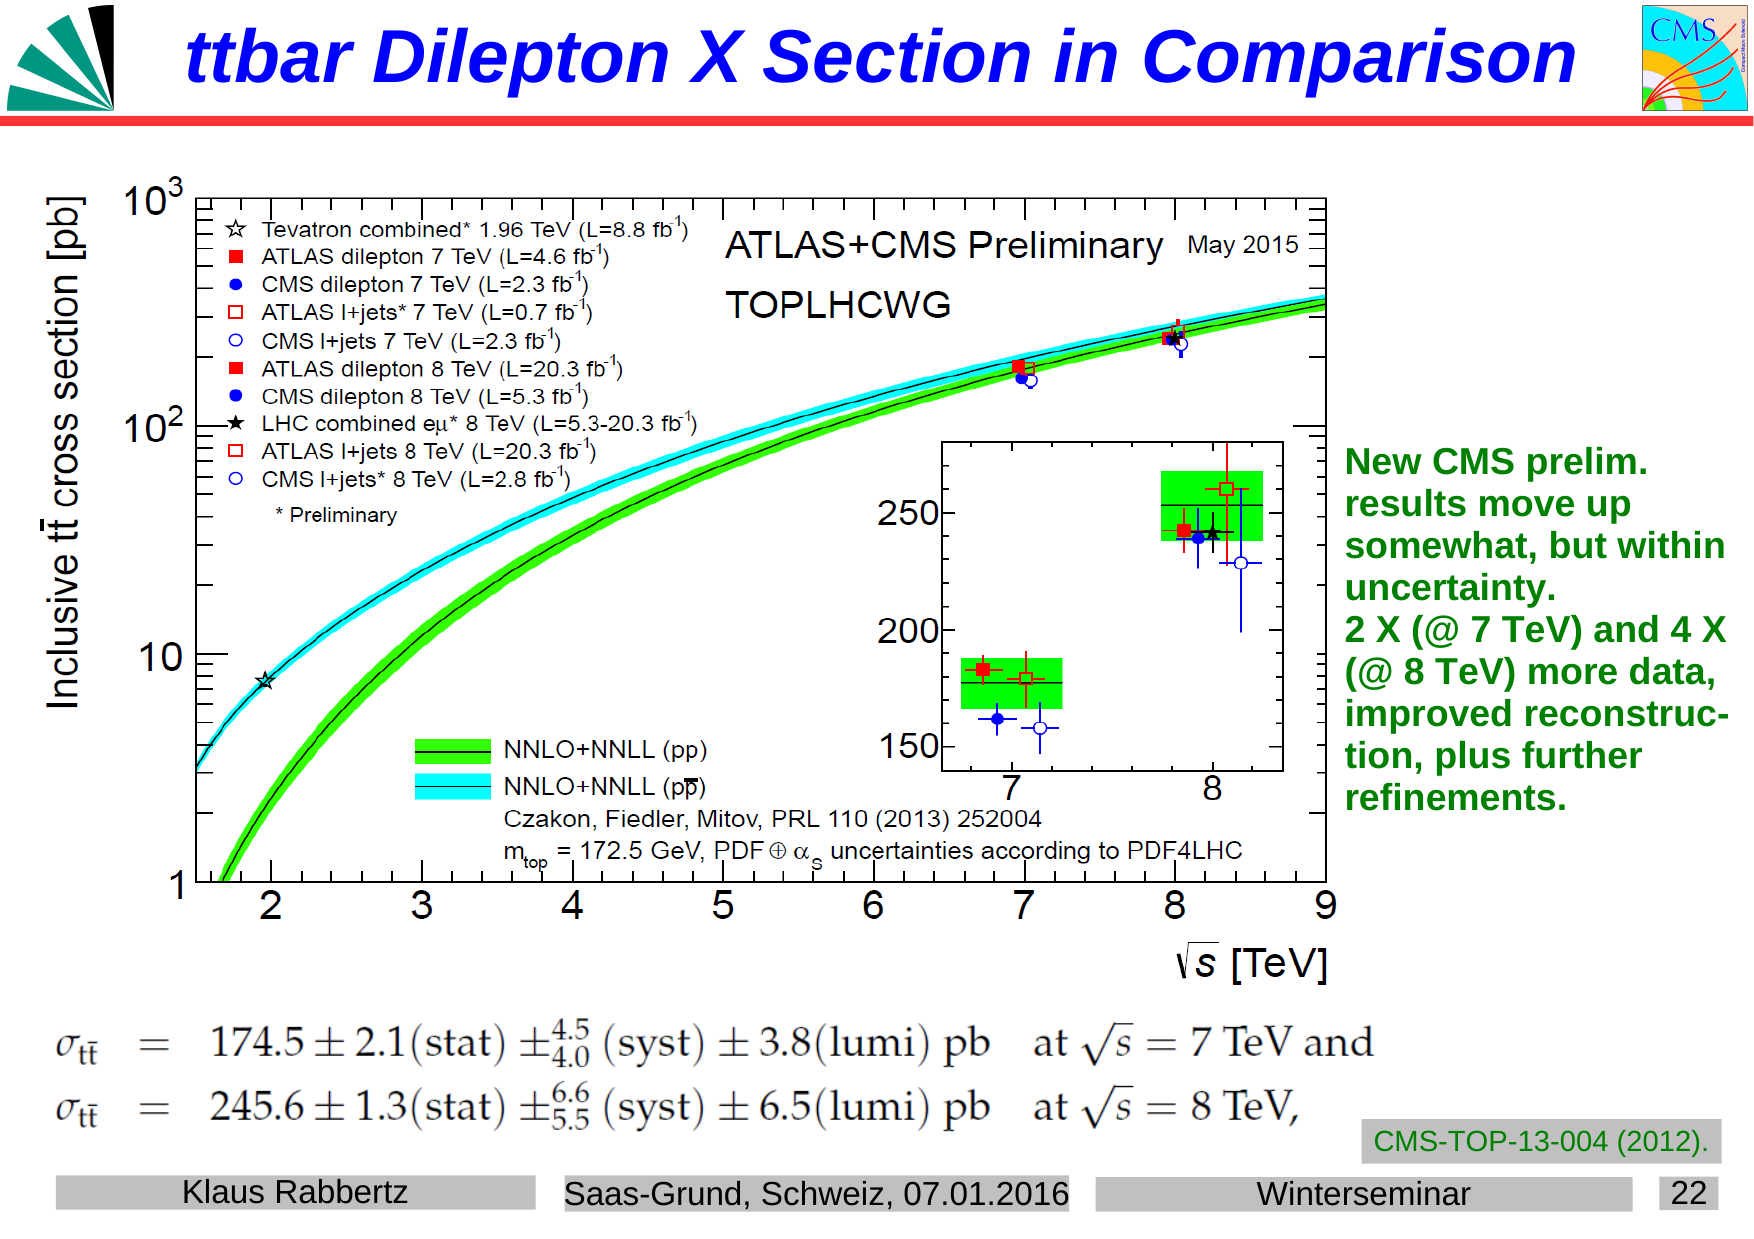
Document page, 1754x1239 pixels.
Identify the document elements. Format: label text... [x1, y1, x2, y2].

picture [36, 172, 1343, 991]
picture [1642, 5, 1748, 111]
picture [45, 1012, 1385, 1136]
picture [7, 5, 114, 112]
title ttbar Dilepton X Section in Comparison [129, 0, 1635, 114]
text_box New CMS prelim. results move up somewhat, but within uncertainty. 2 X (@ 7 TeV) and 4 X (@ 8 TeV) more data, improved reconstruc- tion, plus further refinements. [1332, 434, 1742, 825]
text_box CMS-TOP-13-004 (2012). [1361, 1119, 1722, 1164]
